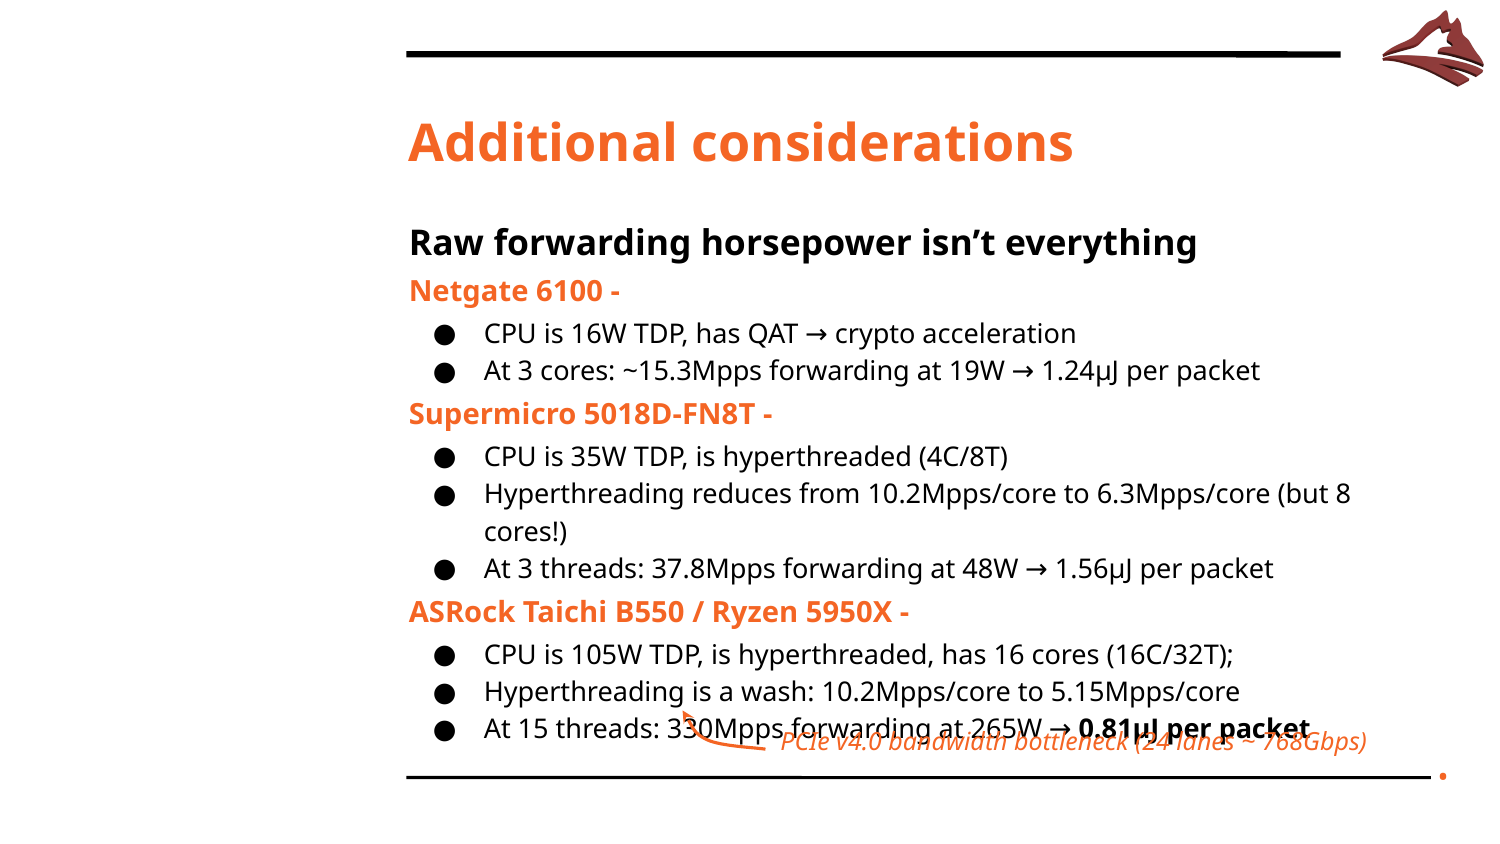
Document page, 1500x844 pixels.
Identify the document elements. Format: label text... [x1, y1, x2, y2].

text_box • [1422, 743, 1475, 809]
text_box PCIe v4.0 bandwidth bottleneck (24 lanes ~ 768Gbps) [765, 710, 1468, 771]
list Raw forwarding horsepower isn’t everything Netgate 6100 - CPU is 16W TDP, has QAT → crypto acceleration At 3 cores: ~15.3Mpps forwarding at 19W → 1.24µJ per packet Supermicro 5018D-FN8T - CPU is 35W TDP, is hyperthreaded (4C/8T) Hyperthreading reduces from 10.2Mpps/core to 6.3Mpps/core (but 8 cores!) At 3 threads: 37.8Mpps forwarding at 48W → 1.56µJ per packet ASRock Taichi B550 / Ryzen 5950X - CPU is 105W TDP, is hyperthreaded, has 16 cores (16C/32T); Hyperthreading is a wash: 10.2Mpps/core to 5.15Mpps/core At 15 threads: 330Mpps forwarding at 265W → 0.81µJ per packet [393, 198, 1444, 756]
title Additional considerations [393, 94, 1431, 198]
picture [1382, 10, 1484, 87]
